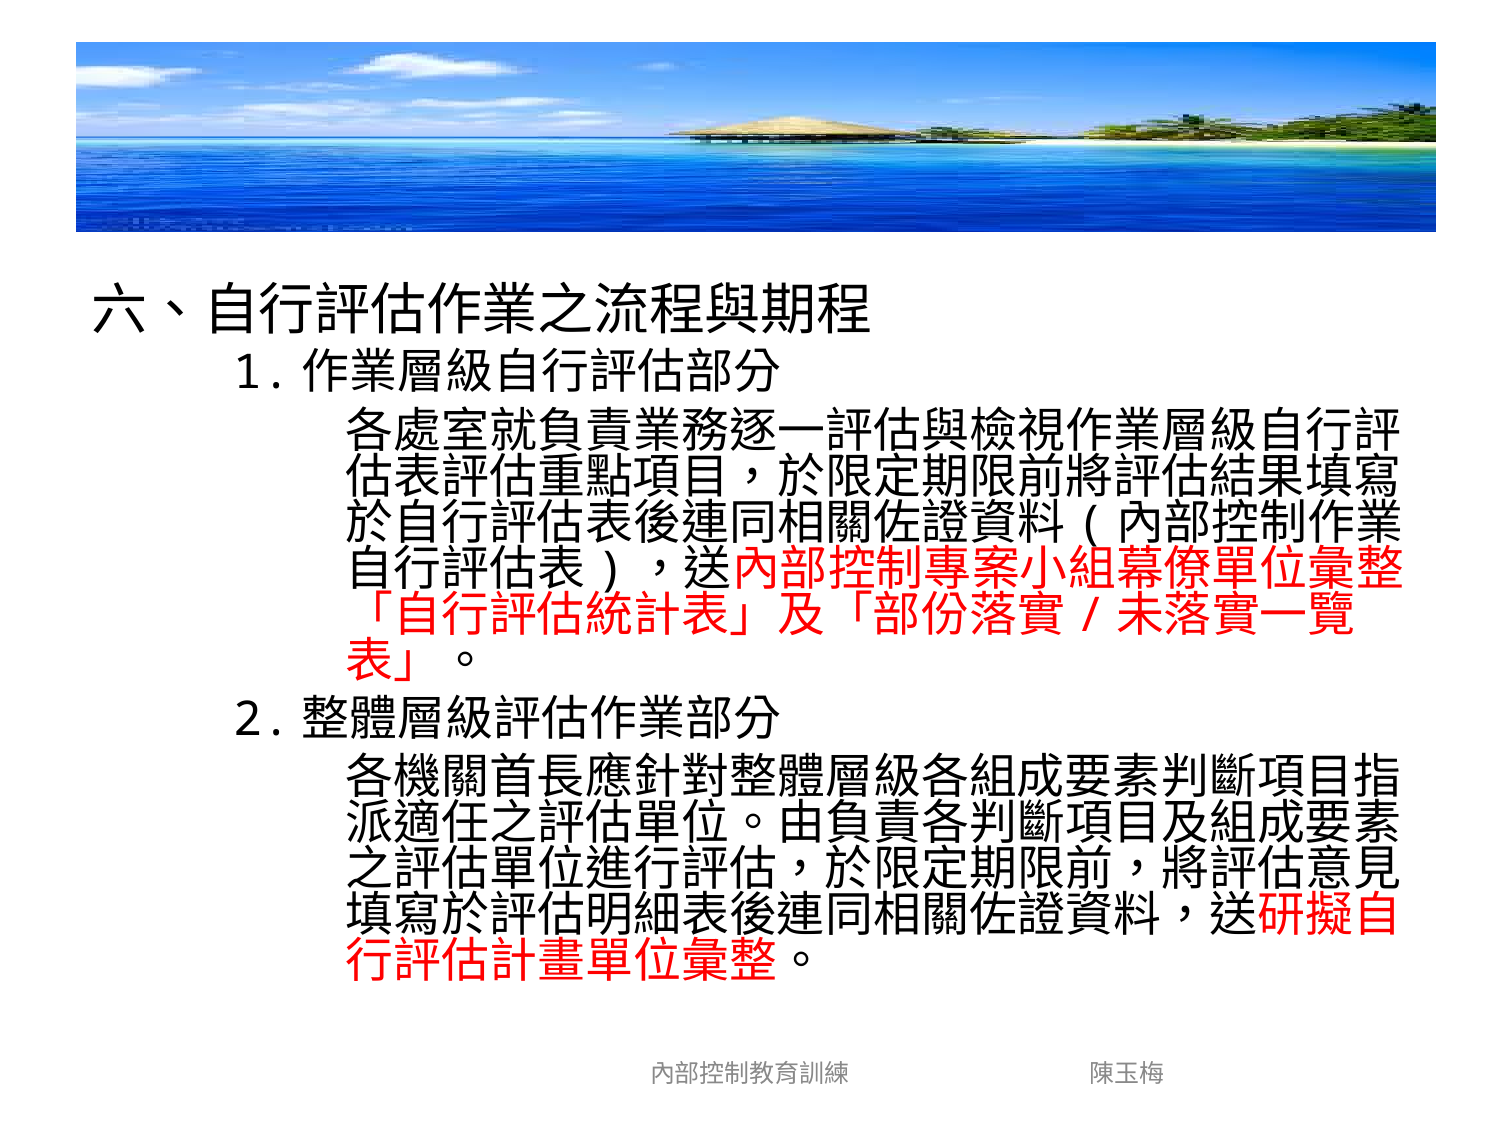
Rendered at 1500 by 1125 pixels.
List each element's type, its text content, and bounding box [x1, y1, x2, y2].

text_box 陳玉梅 [1074, 1042, 1426, 1103]
text_box 內部控制教育訓練 [512, 1042, 988, 1103]
list 六、自行評估作業之流程與期程 1.作業層級自行評估部分 各處室就負責業務逐一評估與檢視作業層級自行評估表評估重點項目，於限定期限前將評估結果填寫於自行評估表後連同相關佐證資料(內部控制作業自行評估表)，送內部控制專案小組幕僚單位彙整「自行評估統計表」及「部份落實/未落實一覽表」。 2.整體層級評估作業部分 各機關首長應針對整體層級各組成要素判斷項目指派適任之評估單位。由負責各判斷項目及組成要素之評估單位進行評估，於限定期限前，將評估意見填寫於評估明細表後連同相關佐證資料，送研擬自行評估計畫單位彙整。 [76, 278, 1436, 1000]
